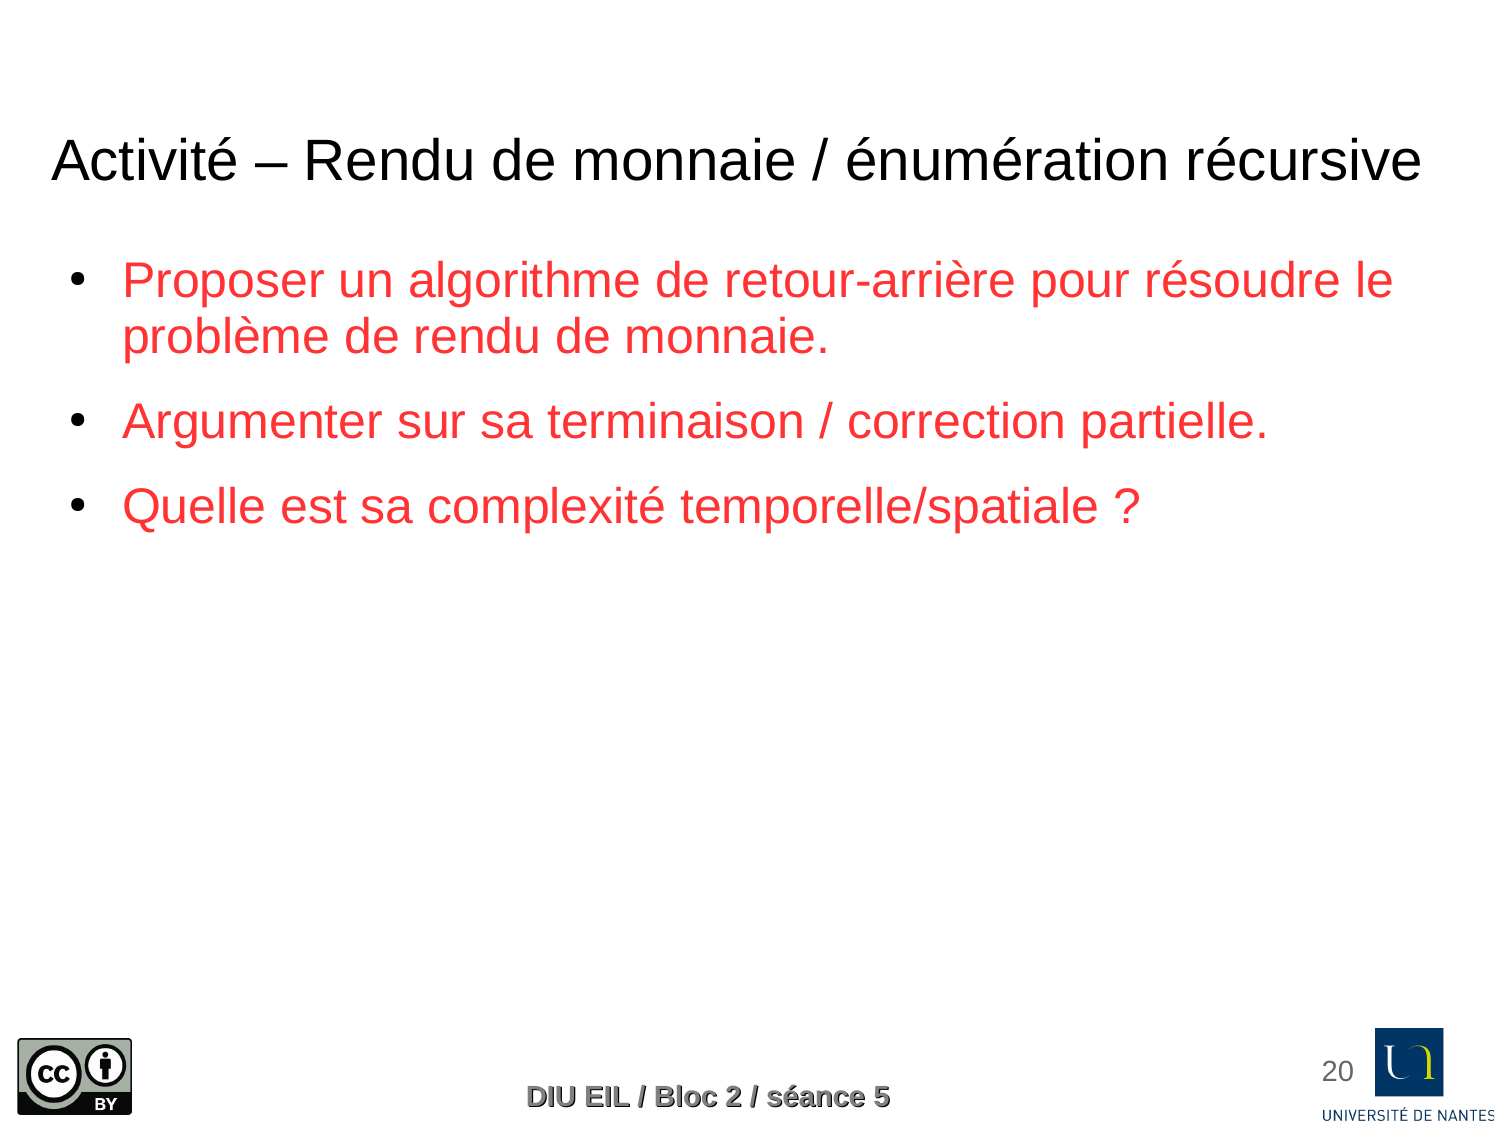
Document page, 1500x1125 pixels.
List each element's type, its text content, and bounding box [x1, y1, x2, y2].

list Proposer un algorithme de retour-arrière pour résoudre le problème de rendu de monnaie. Argumenter sur sa terminaison / correction partielle. Quelle est sa complexité temporelle/spatiale ? [51, 252, 1449, 1064]
picture [1323, 1028, 1495, 1121]
title Activité – Rendu de monnaie / énumération récursive [51, 97, 1449, 223]
picture [17, 1038, 132, 1115]
